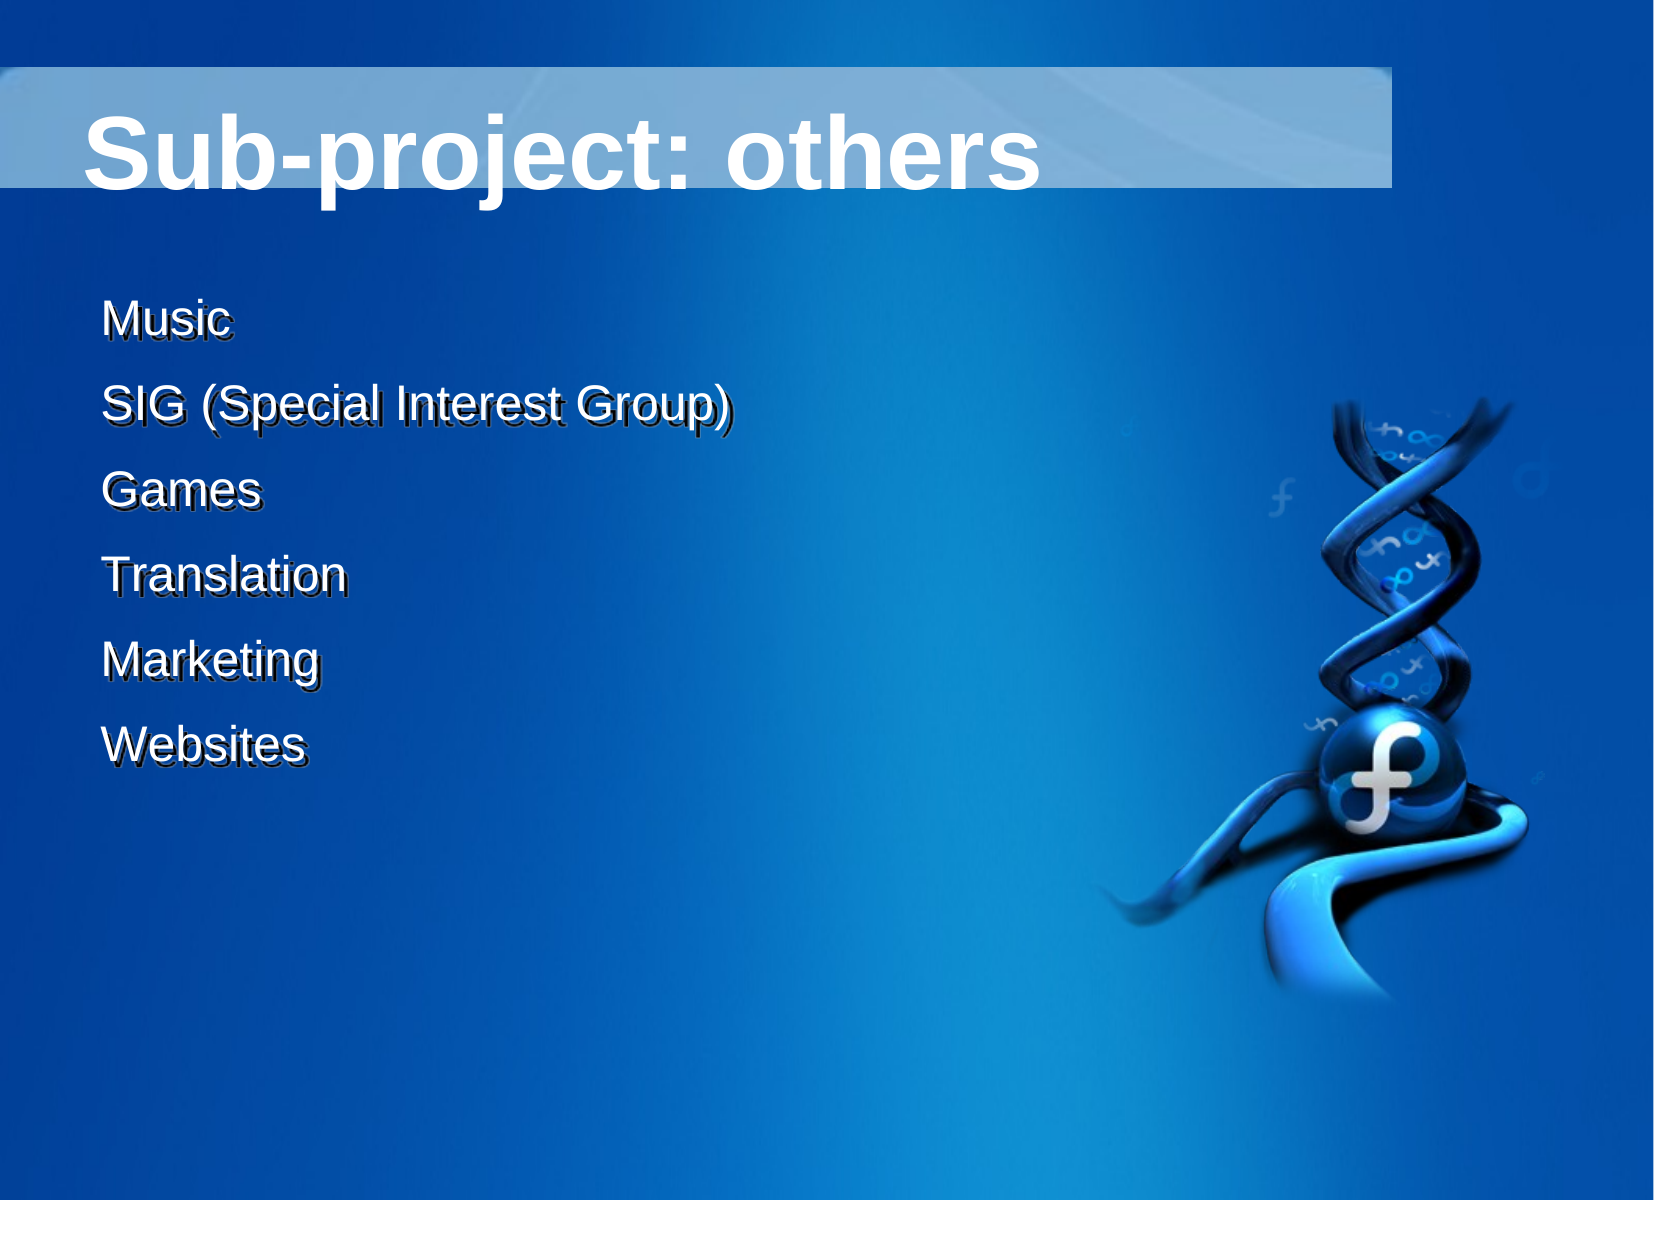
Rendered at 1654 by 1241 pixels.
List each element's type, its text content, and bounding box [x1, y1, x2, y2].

picture [0, 0, 1654, 1200]
title Sub-project: others [82, 49, 1571, 257]
list Music SIG (Special Interest Group) Games Translation Marketing Websites [82, 290, 1571, 1109]
